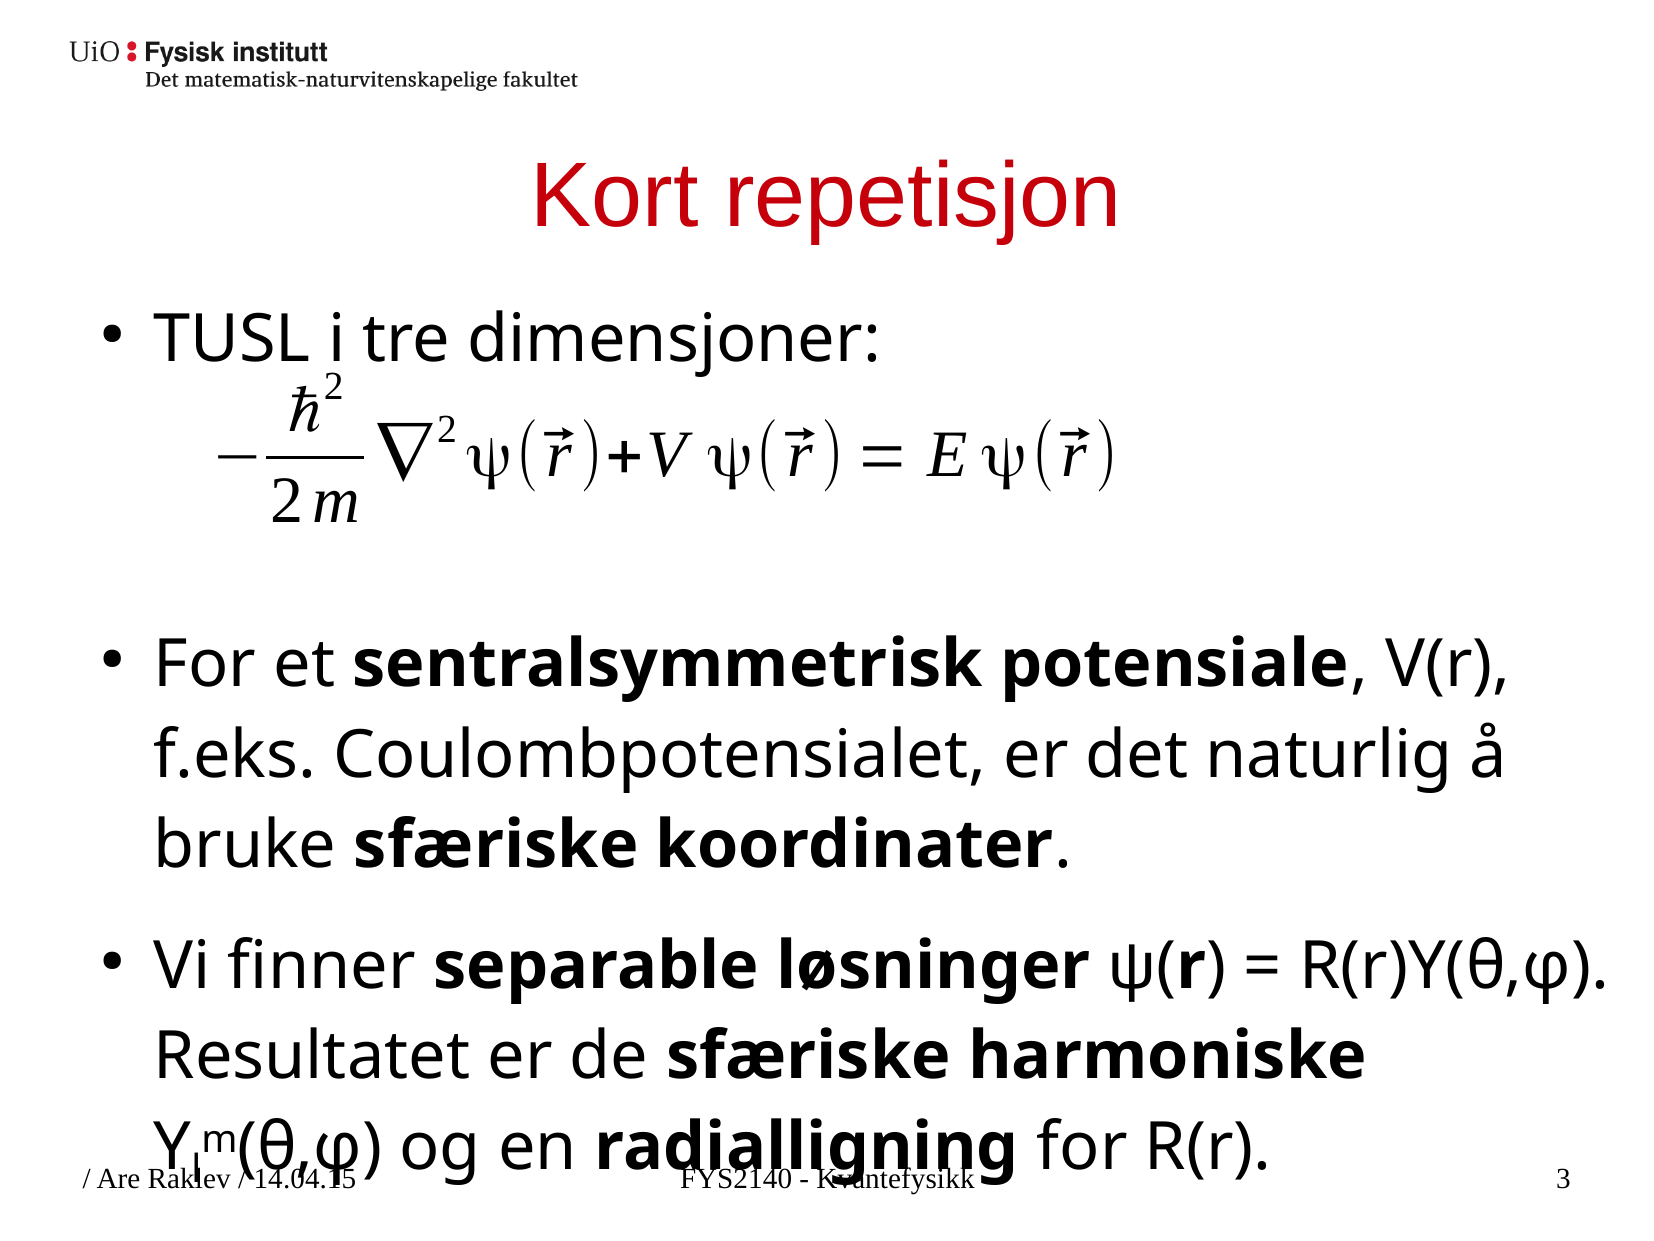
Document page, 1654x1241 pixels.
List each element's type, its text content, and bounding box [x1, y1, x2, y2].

chart [204, 363, 1125, 537]
title Kort repetisjon [82, 90, 1571, 290]
picture [68, 37, 581, 93]
list TUSL i tre dimensjoner: For et sentralsymmetrisk potensiale, V(r), f.eks. Coulombpotensialet, er det naturlig å bruke sfæriske koordinater. Vi finner separable løsninger ψ(r) = R(r)Y(θ,φ). Resultatet er de sfæriske harmoniske Ylm(θ,φ) og en radialligning for R(r). [82, 290, 1613, 1094]
